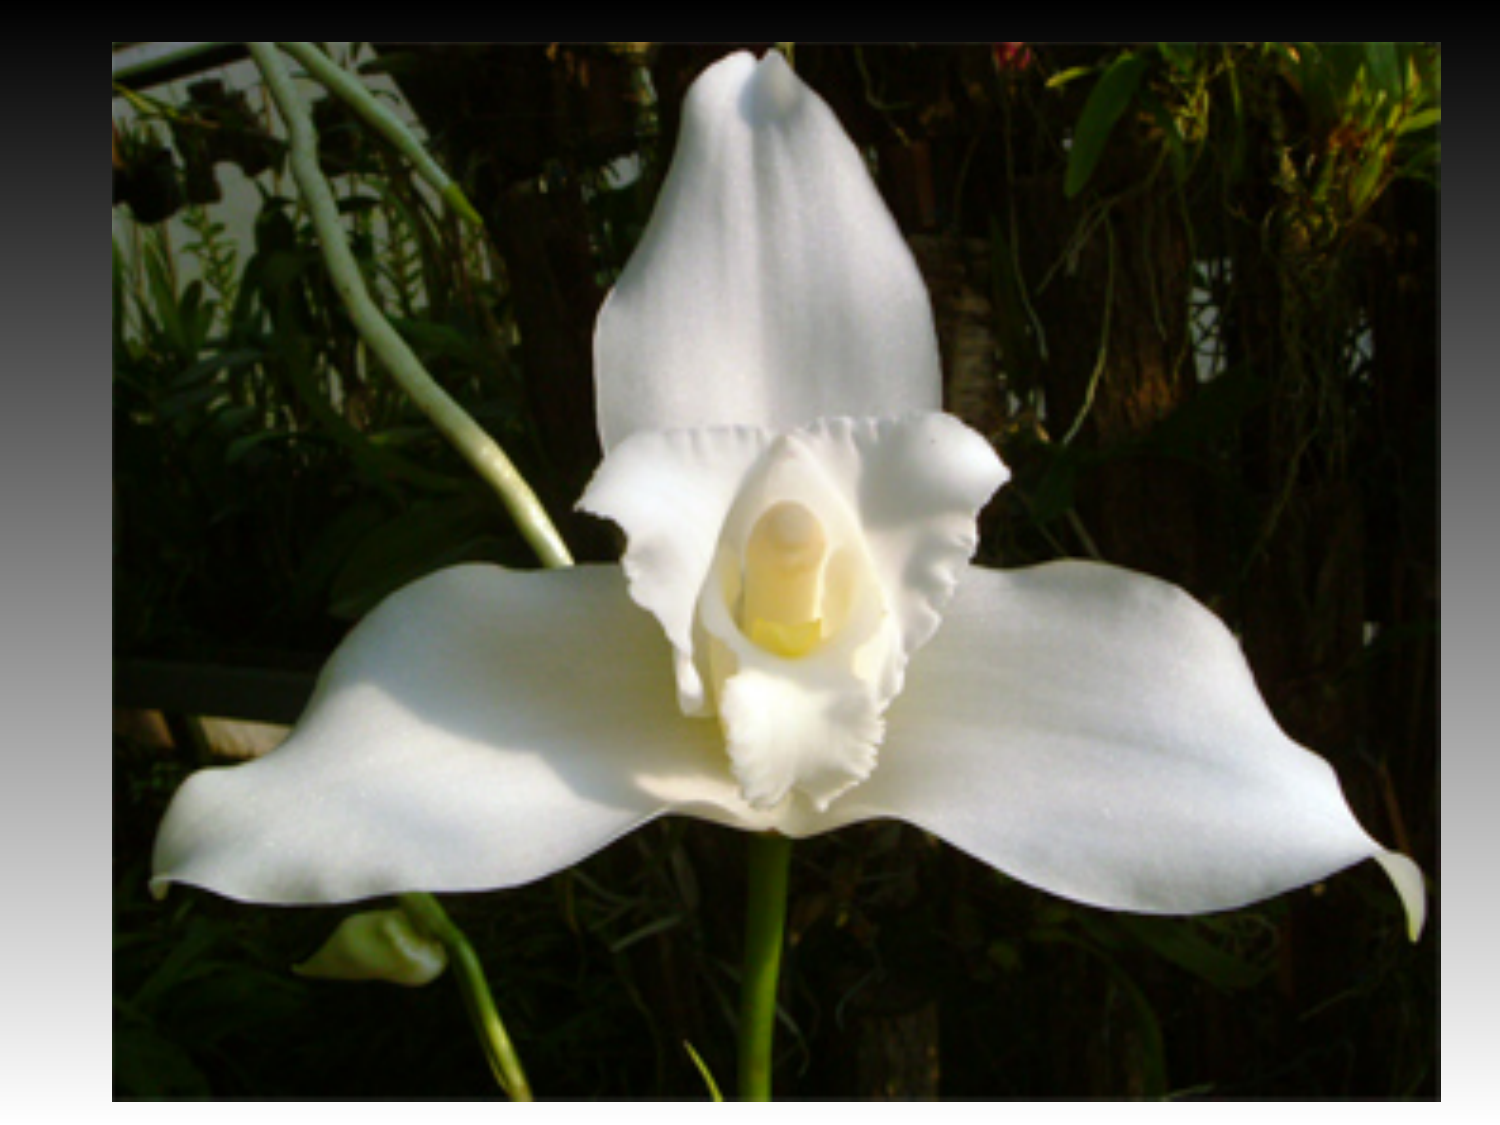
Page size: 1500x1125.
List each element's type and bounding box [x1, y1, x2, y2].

picture [112, 42, 1441, 1102]
